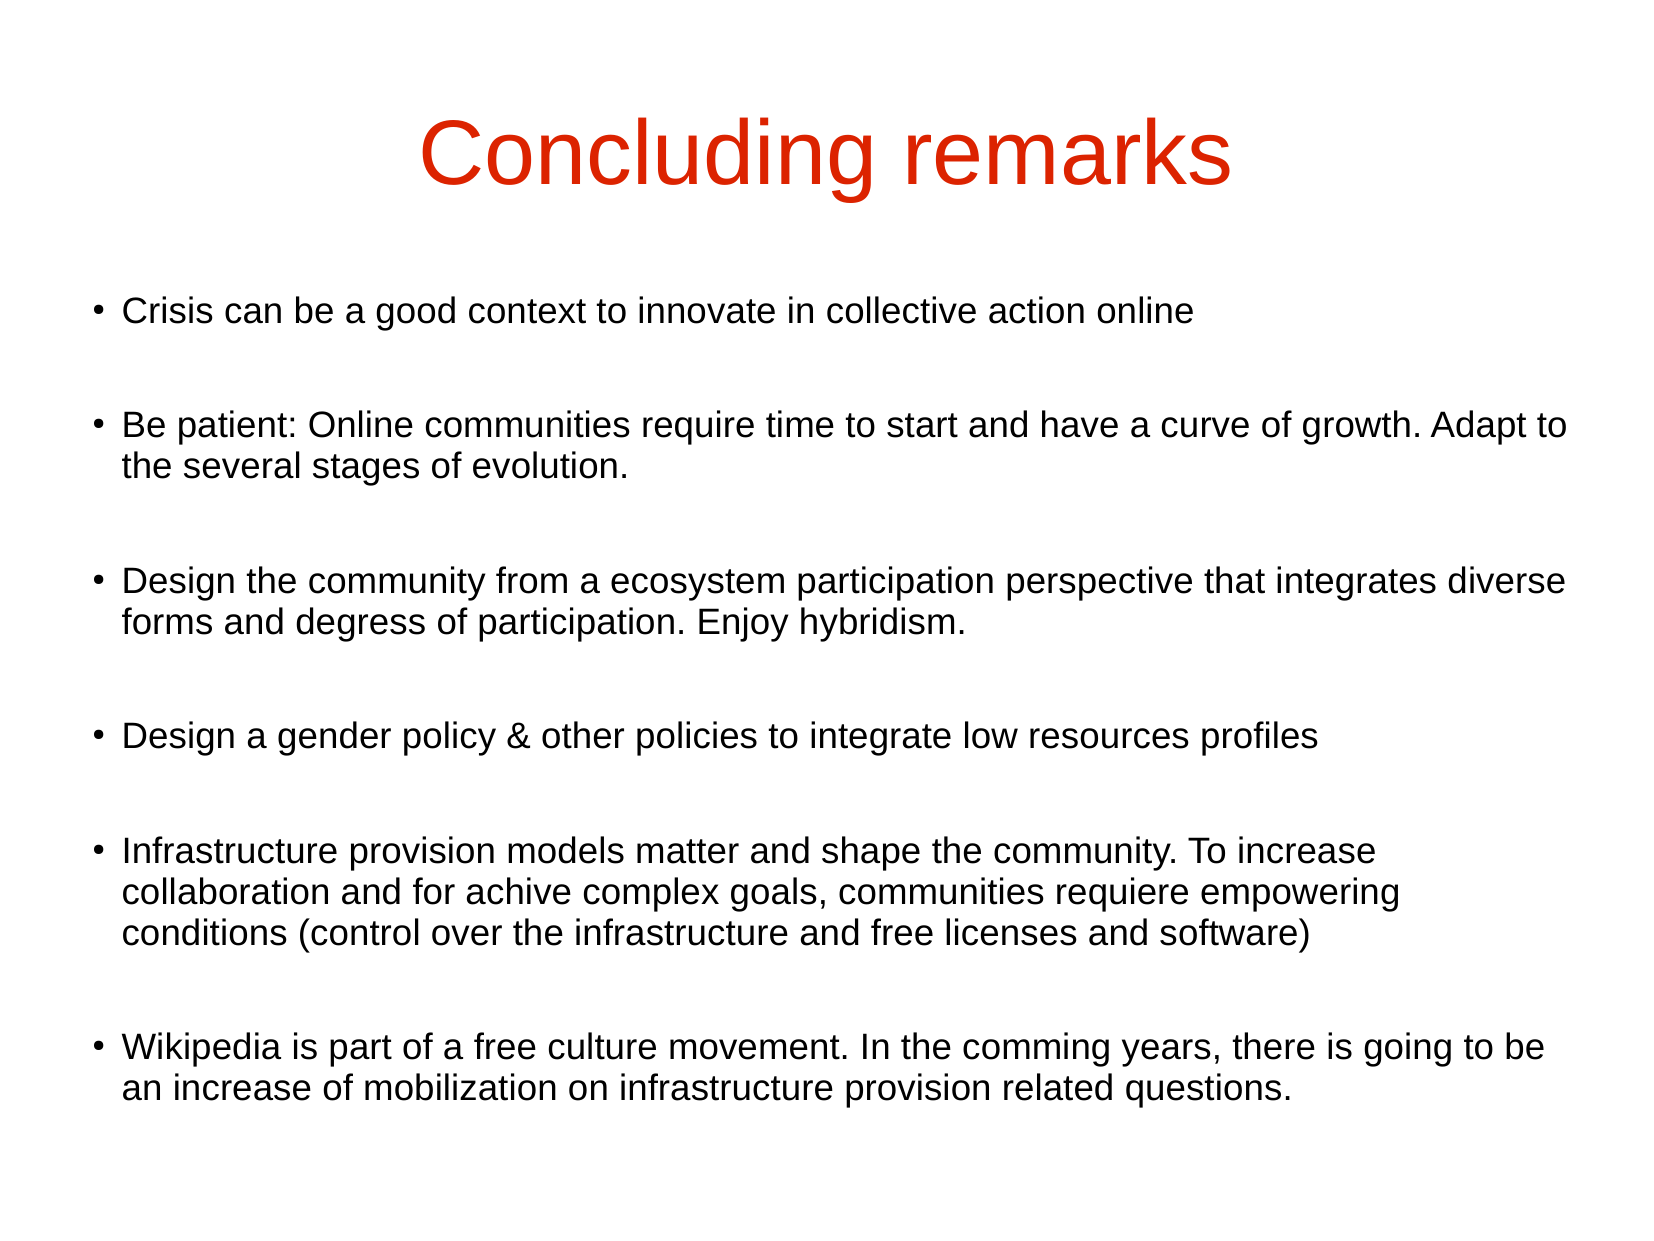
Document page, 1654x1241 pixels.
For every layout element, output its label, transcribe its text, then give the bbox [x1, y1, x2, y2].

list Crisis can be a good context to innovate in collective action online Be patient: Online communities require time to start and have a curve of growth. Adapt to the several stages of evolution. Design the community from a ecosystem participation perspective that integrates diverse forms and degress of participation. Enjoy hybridism. Design a gender policy & other policies to integrate low resources profiles Infrastructure provision models matter and shape the community. To increase collaboration and for achive complex goals, communities requiere empowering conditions (control over the infrastructure and free licenses and software) Wikipedia is part of a free culture movement. In the comming years, there is going to be an increase of mobilization on infrastructure provision related questions. [82, 290, 1571, 1109]
title Concluding remarks [82, 49, 1571, 257]
